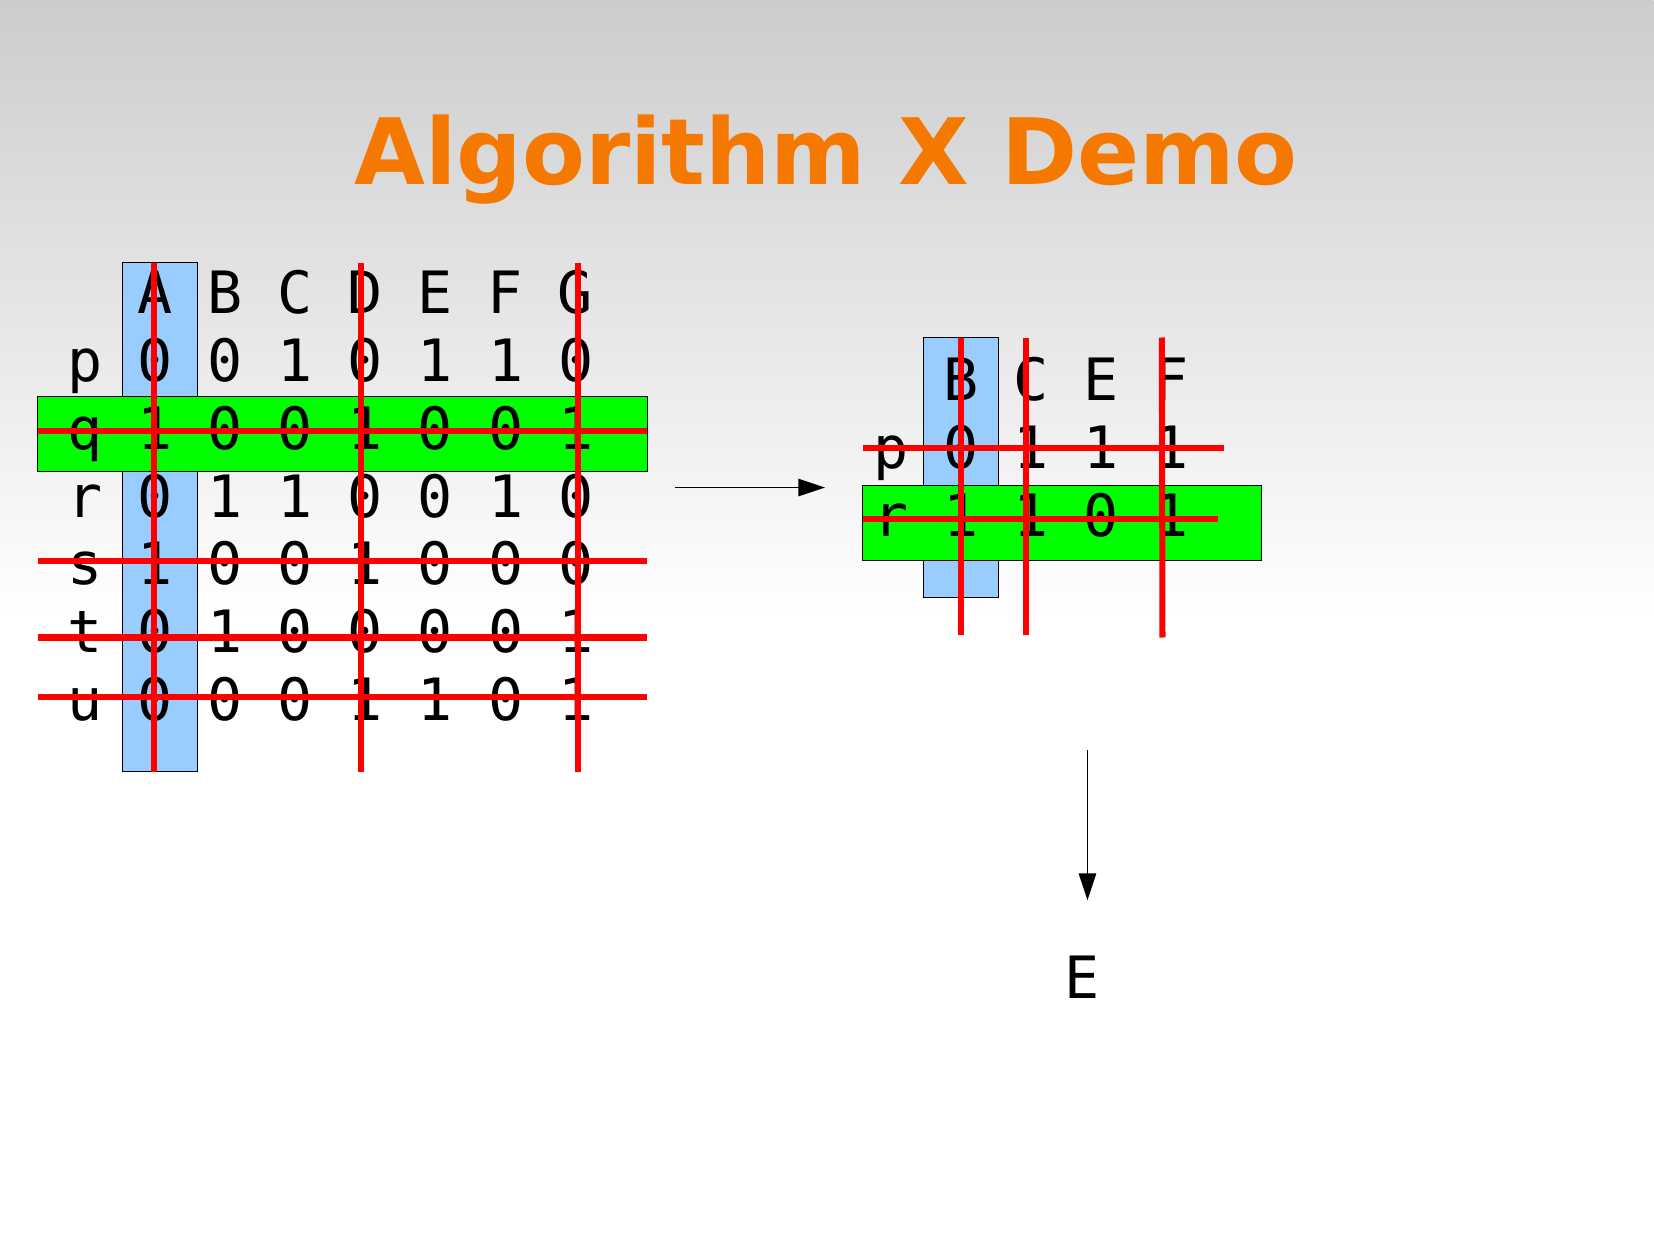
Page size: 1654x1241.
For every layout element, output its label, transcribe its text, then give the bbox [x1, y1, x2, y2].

text_box E [1050, 937, 1201, 1021]
text_box [862, 485, 1262, 598]
text_box [122, 742, 198, 772]
text_box B C E F p 0 1 1 1 r 1 1 0 1 [858, 339, 1211, 558]
text_box A B C D E F G p 0 0 1 0 1 1 0 q 1 0 0 1 0 0 1 r 0 1 1 0 0 1 0 s 1 0 0 1 0 0 0 t 0 1 0 0 0 0 1 u 0 0 0 1 1 0 1 [53, 252, 616, 742]
title Algorithm X Demo [82, 56, 1571, 250]
text_box [37, 396, 53, 472]
text_box [616, 396, 648, 472]
